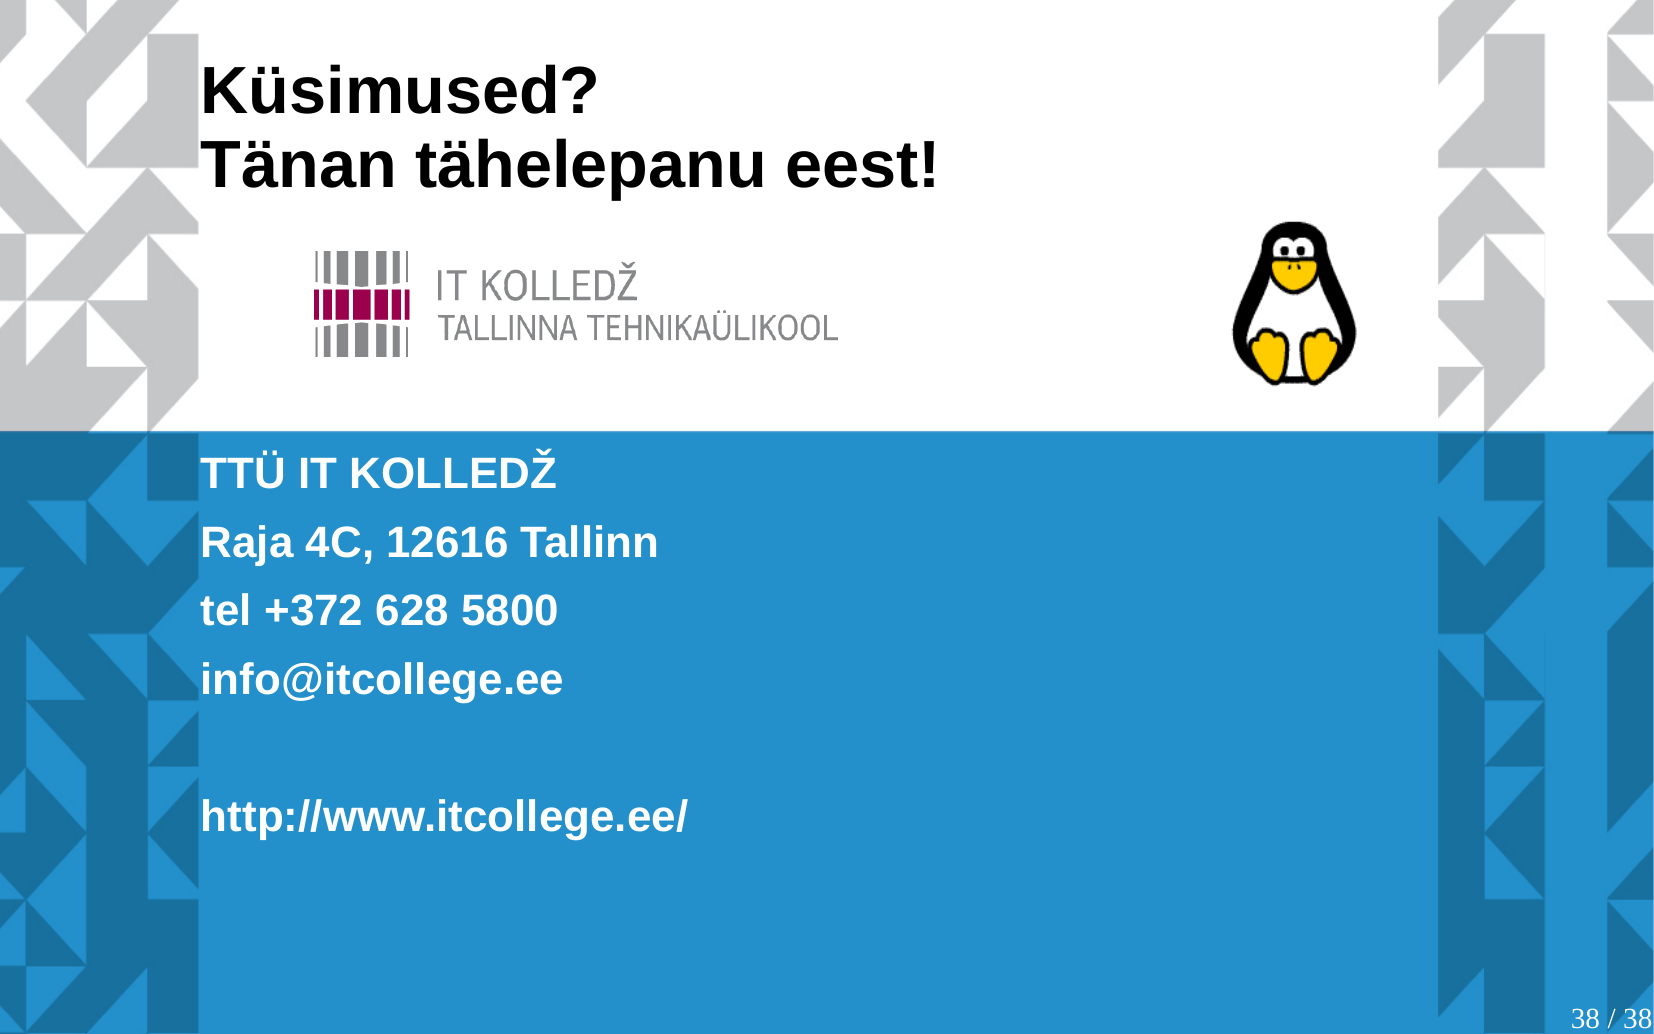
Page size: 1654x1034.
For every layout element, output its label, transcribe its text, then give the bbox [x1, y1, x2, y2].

list TTÜ IT KOLLEDŽ Raja 4C, 12616 Tallinn tel +372 628 5800 info@itcollege.ee http://www.itcollege.ee/ [200, 448, 1430, 842]
title Küsimused? Tänan tähelepanu eest! [200, 41, 1170, 214]
picture [0, 0, 1654, 1034]
